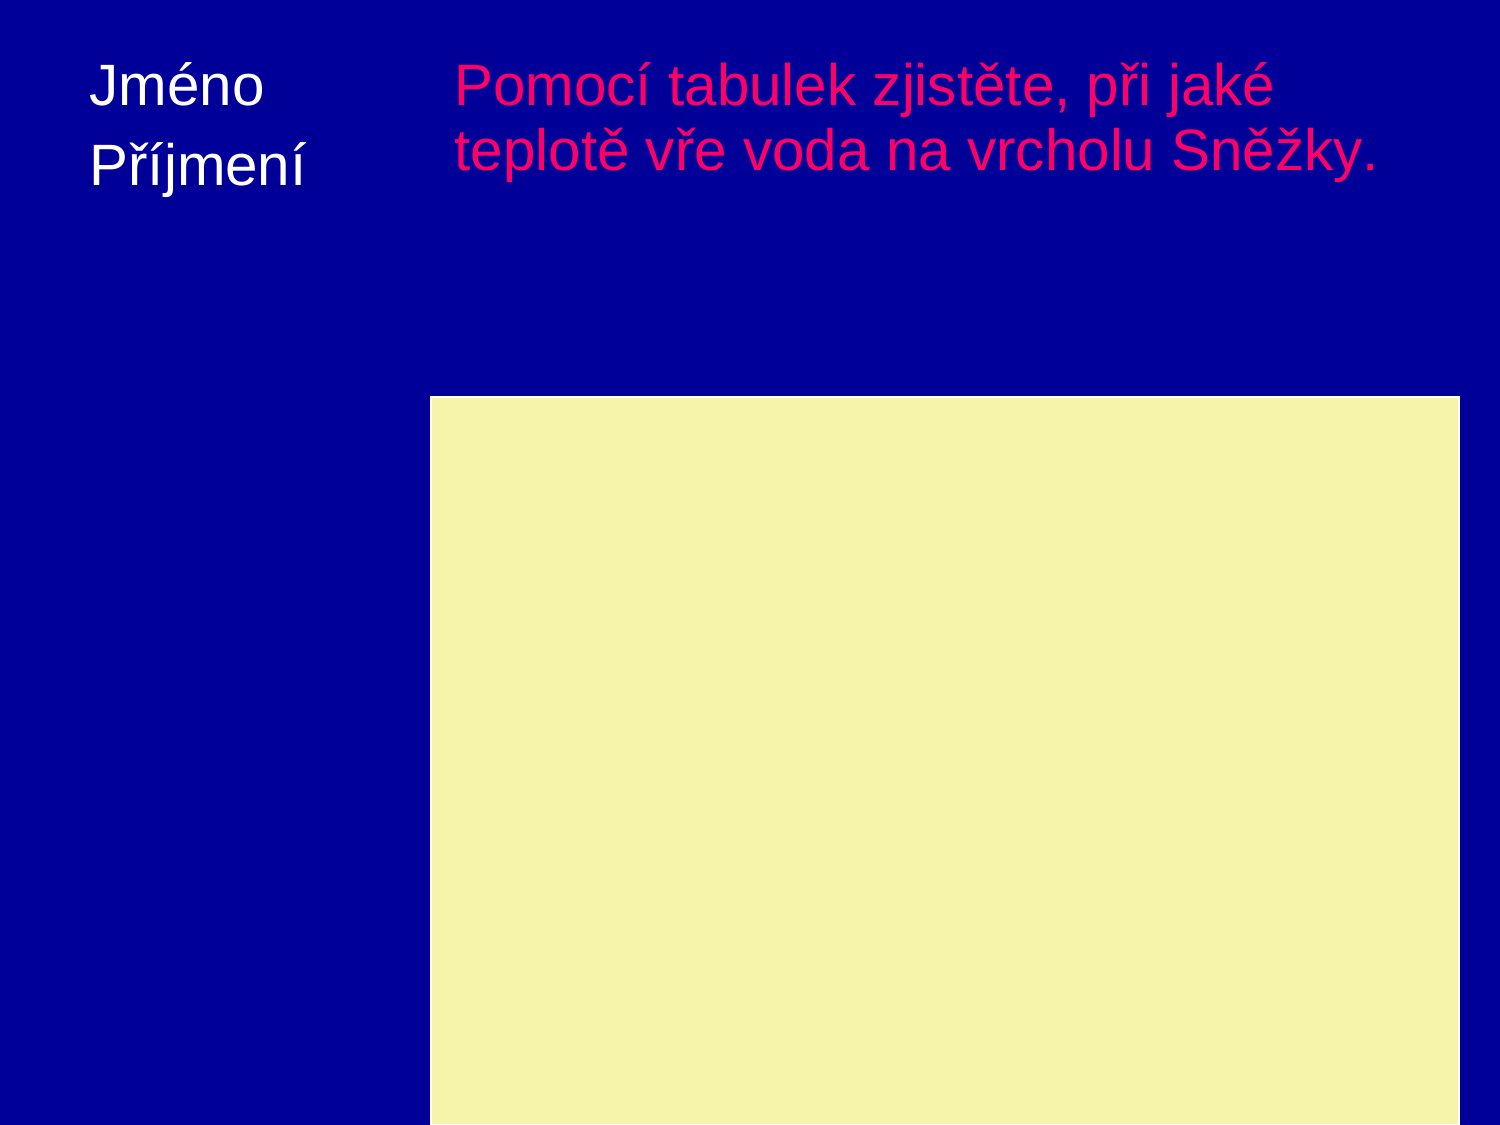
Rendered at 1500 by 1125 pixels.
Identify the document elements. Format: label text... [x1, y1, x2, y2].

text_box [430, 397, 1459, 1125]
text_box Jméno Příjmení [75, 45, 440, 525]
text_box Pomocí tabulek zjistěte, při jaké teplotě vře voda na vrcholu Sněžky. [440, 45, 1459, 397]
